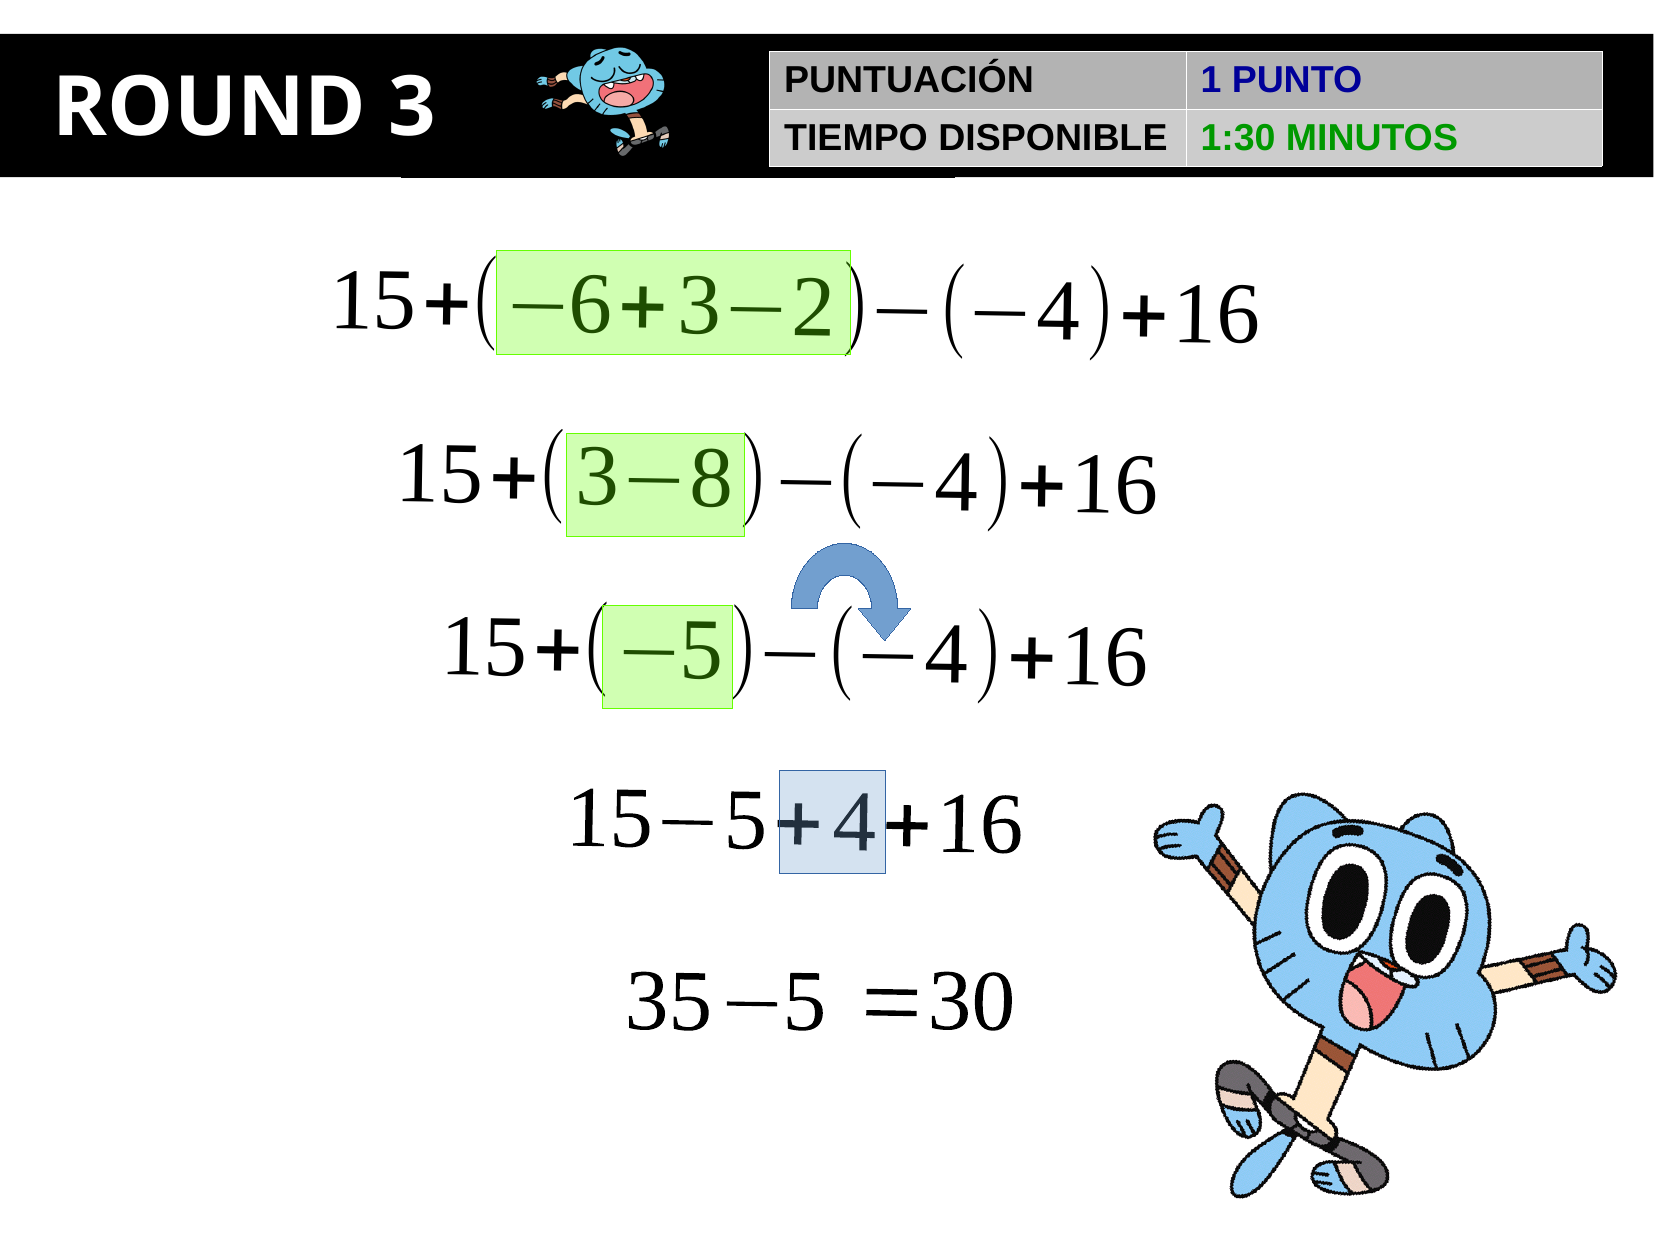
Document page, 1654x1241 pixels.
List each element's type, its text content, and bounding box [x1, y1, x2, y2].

chart [373, 425, 1182, 537]
table_header 1 PUNTO [1187, 52, 1602, 109]
title [0, 33, 1654, 178]
text_box [791, 543, 911, 641]
chart [602, 951, 1040, 1052]
chart [418, 597, 1170, 709]
table_header PUNTUACIÓN [770, 52, 1186, 109]
text_box [496, 250, 851, 355]
picture [401, 34, 955, 178]
table_cell TIEMPO DISPONIBLE [770, 110, 1186, 166]
chart [886, 774, 1049, 875]
table_cell 1:30 MINUTOS [1187, 110, 1602, 166]
picture [1046, 696, 1654, 1241]
text_box ROUND 3 [38, 38, 447, 178]
text_box [566, 433, 745, 537]
text_box [602, 605, 733, 709]
chart [543, 769, 779, 870]
chart [307, 251, 496, 354]
text_box [779, 770, 886, 874]
chart [600, 260, 1282, 367]
